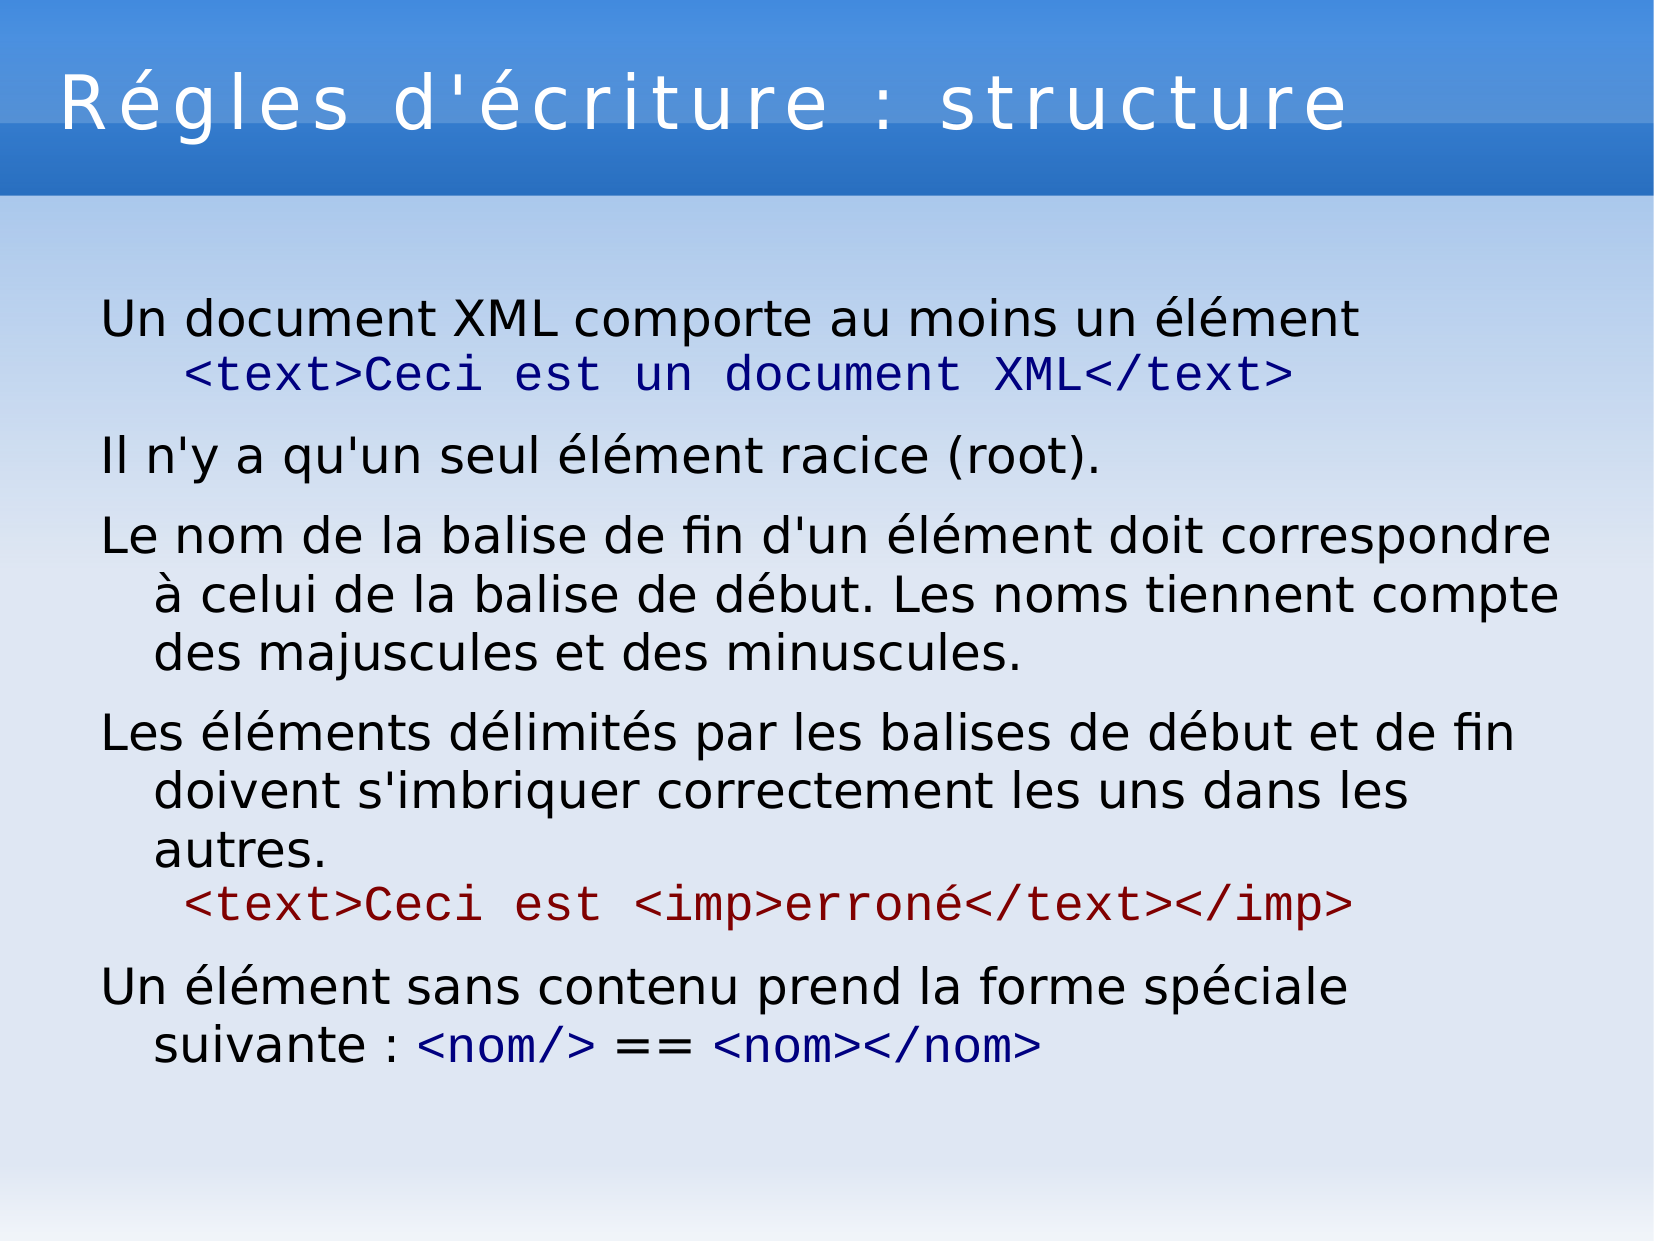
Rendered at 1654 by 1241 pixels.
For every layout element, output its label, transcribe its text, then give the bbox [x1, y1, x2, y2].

list Un document XML comporte au moins un élément <text>Ceci est un document XML</text> Il n'y a qu'un seul élément racice (root). Le nom de la balise de fin d'un élément doit correspondre à celui de la balise de début. Les noms tiennent compte des majuscules et des minuscules. Les éléments délimités par les balises de début et de fin doivent s'imbriquer correctement les uns dans les autres. <text>Ceci est <imp>erroné</text></imp> Un élément sans contenu prend la forme spéciale suivante : <nom/> == <nom></nom> [82, 290, 1571, 1109]
title Régles d'écriture : structure [59, 29, 1625, 178]
picture [0, 0, 1654, 1241]
